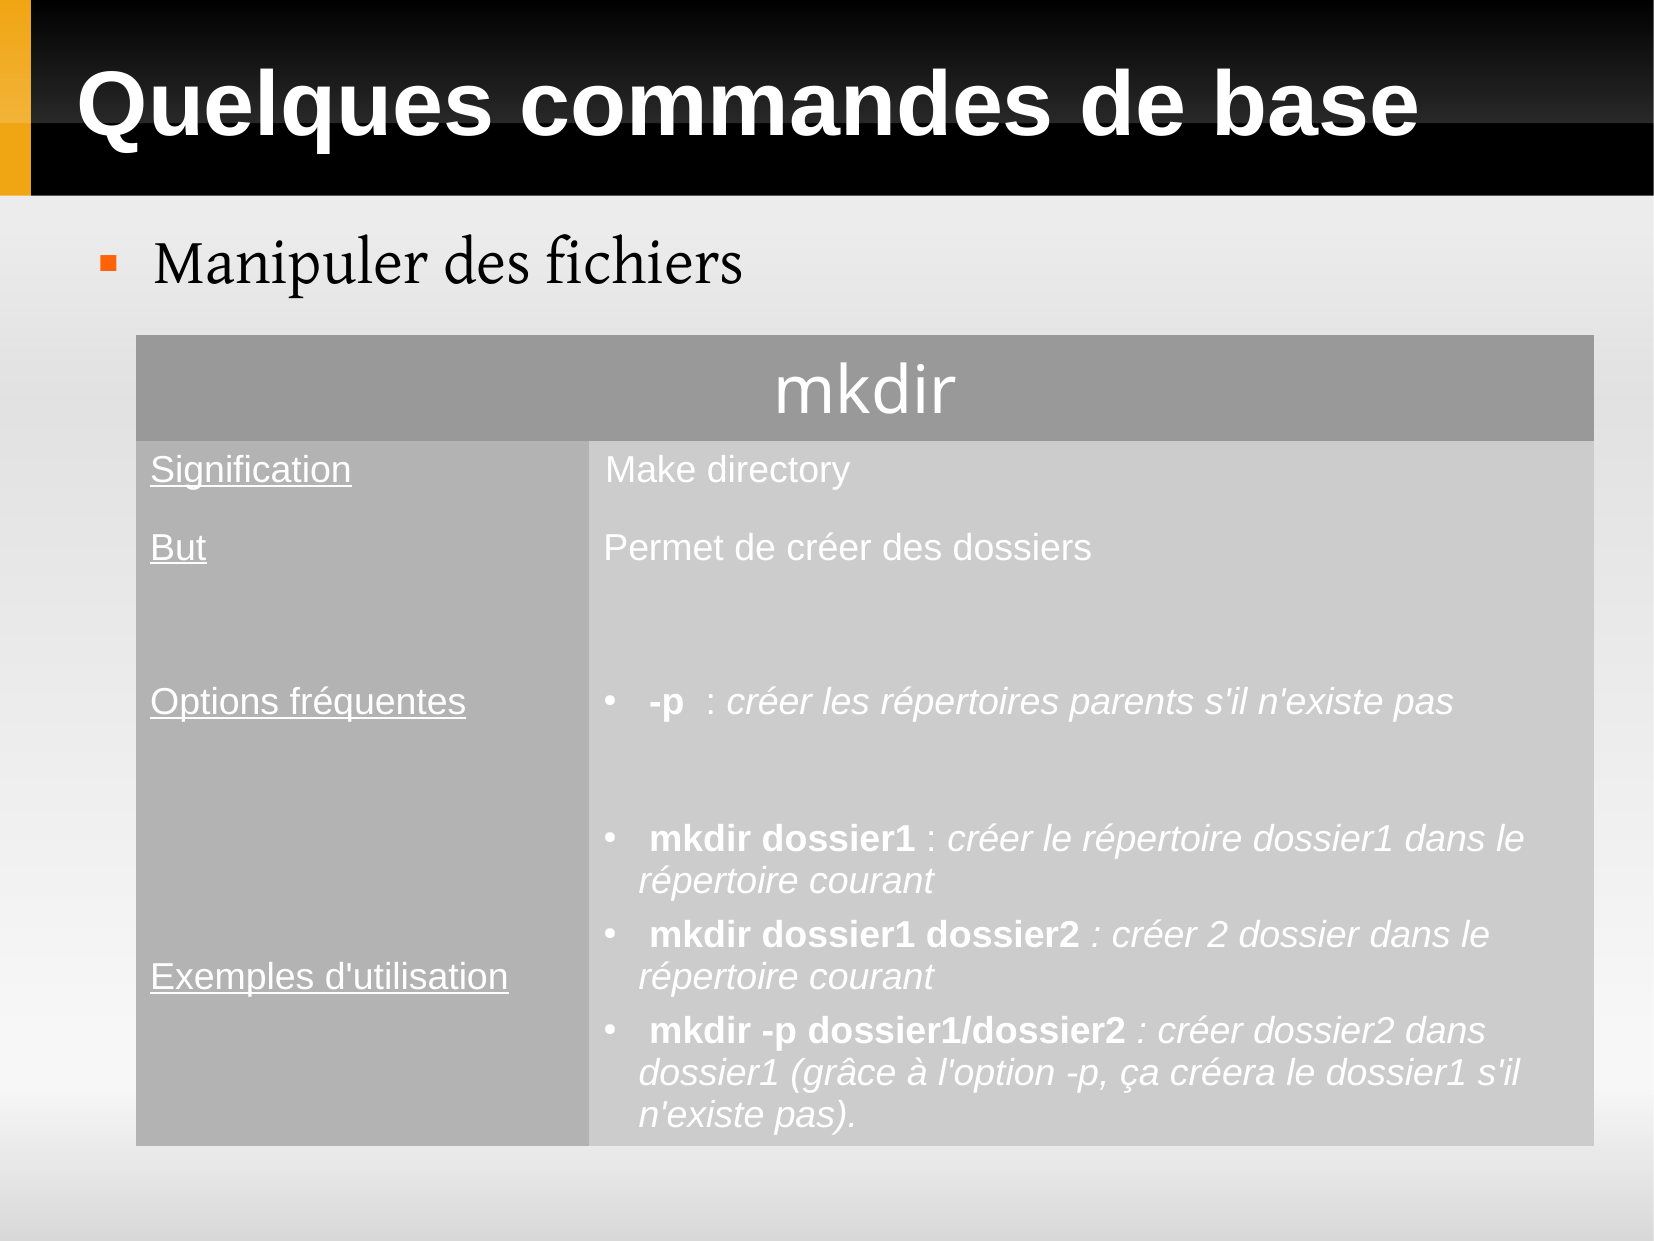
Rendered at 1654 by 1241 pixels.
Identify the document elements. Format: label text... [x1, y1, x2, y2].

table_cell Make directory [589, 441, 1594, 498]
list Manipuler des fichiers [82, 226, 1571, 1241]
table_cell Permet de créer des dossiers [589, 498, 1594, 596]
title Quelques commandes de base [76, 0, 1565, 208]
table_header mkdir [136, 335, 1594, 441]
table_cell Signification [136, 441, 589, 498]
table_cell Exemples d'utilisation [136, 807, 589, 1146]
table_cell But [136, 498, 589, 596]
table_cell -p : créer les répertoires parents s'il n'existe pas [589, 596, 1594, 807]
table_cell Options fréquentes [136, 596, 589, 807]
table_cell mkdir dossier1 : créer le répertoire dossier1 dans le répertoire courant mkdir dossier1 dossier2 : créer 2 dossier dans le répertoire courant mkdir -p dossier1/dossier2 : créer dossier2 dans dossier1 (grâce à l'option -p, ça créera le dossier1 s'il n'existe pas). [589, 807, 1594, 1146]
picture [0, 0, 1654, 1241]
